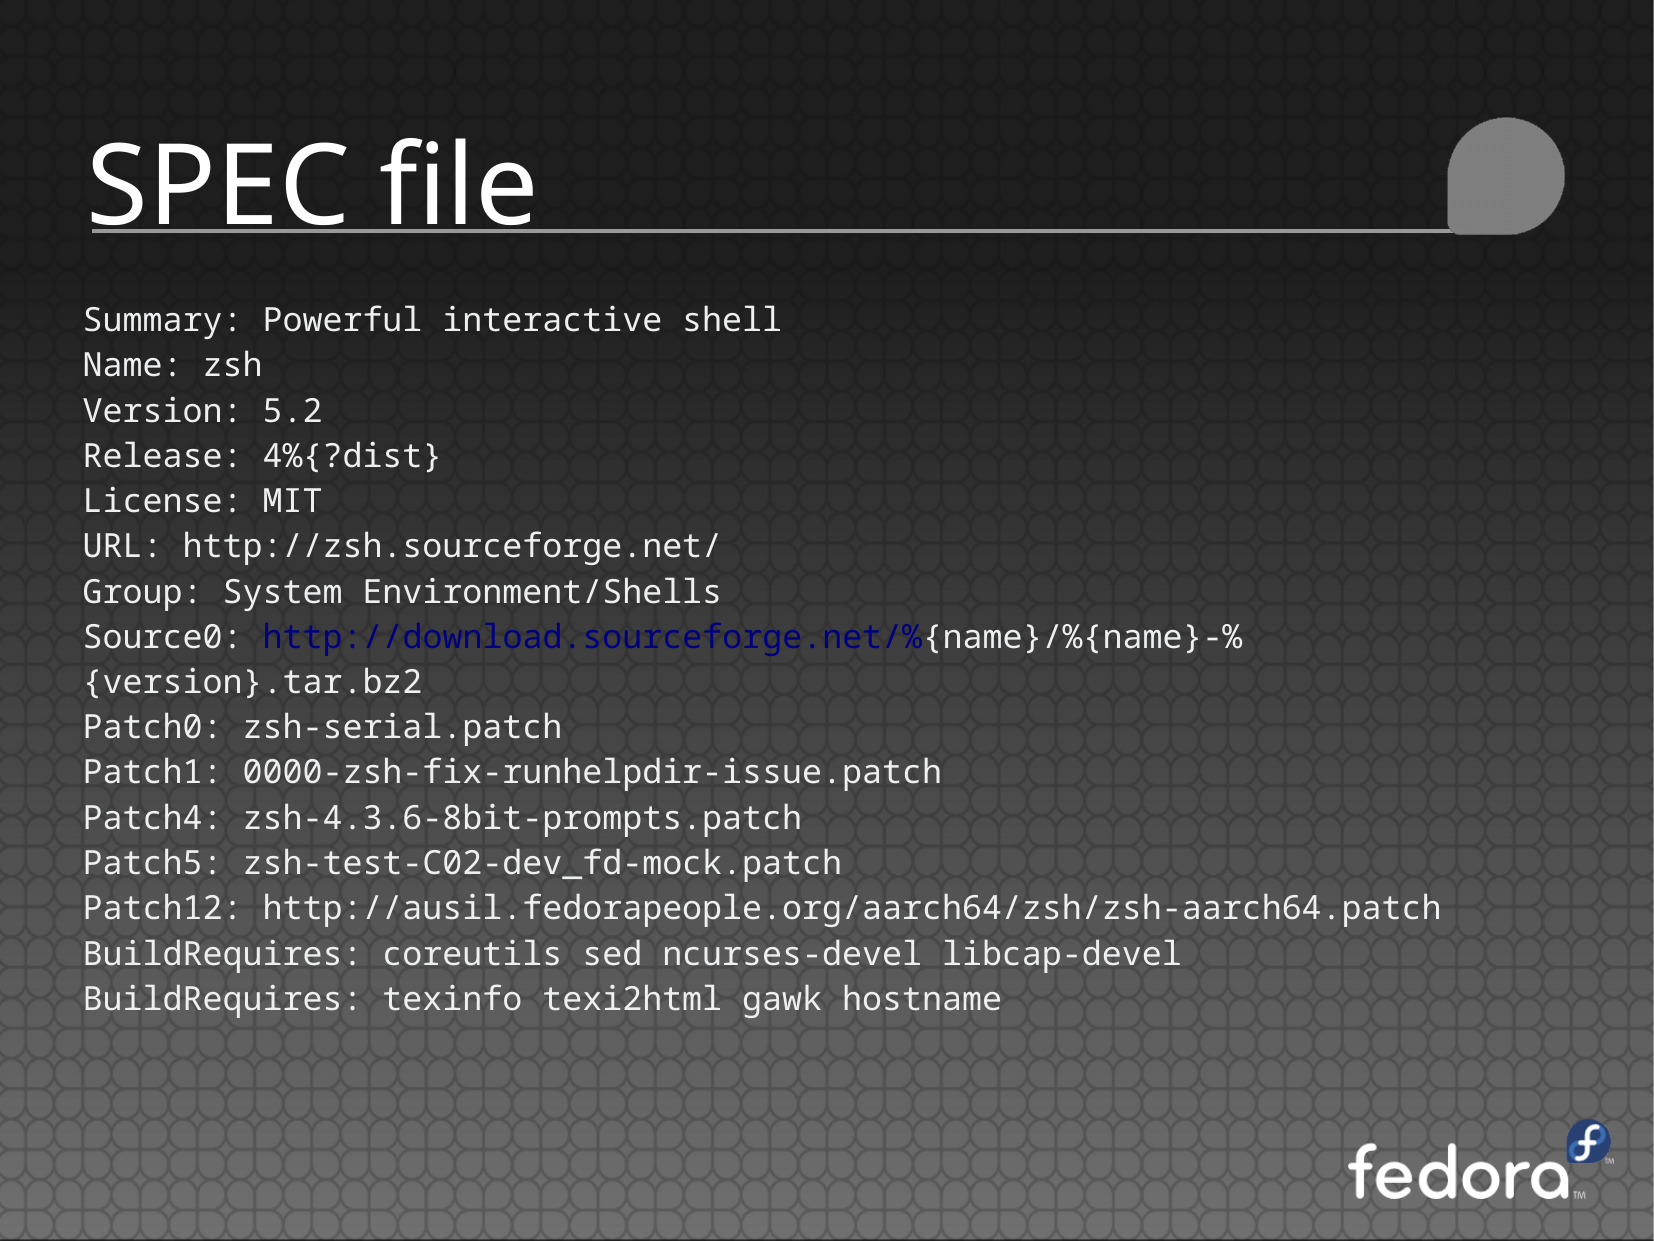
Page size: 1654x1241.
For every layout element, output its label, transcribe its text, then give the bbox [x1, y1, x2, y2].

title SPEC file [86, 112, 1576, 249]
picture [0, 0, 1654, 1241]
list Summary: Powerful interactive shell Name: zsh Version: 5.2 Release: 4%{?dist} License: MIT URL: http://zsh.sourceforge.net/ Group: System Environment/Shells Source0: http://download.sourceforge.net/%{name}/%{name}-%{version}.tar.bz2 Patch0: zsh-serial.patch Patch1: 0000-zsh-fix-runhelpdir-issue.patch Patch4: zsh-4.3.6-8bit-prompts.patch Patch5: zsh-test-C02-dev_fd-mock.patch Patch12: http://ausil.fedorapeople.org/aarch64/zsh/zsh-aarch64.patch BuildRequires: coreutils sed ncurses-devel libcap-devel BuildRequires: texinfo texi2html gawk hostname [82, 296, 1571, 1100]
